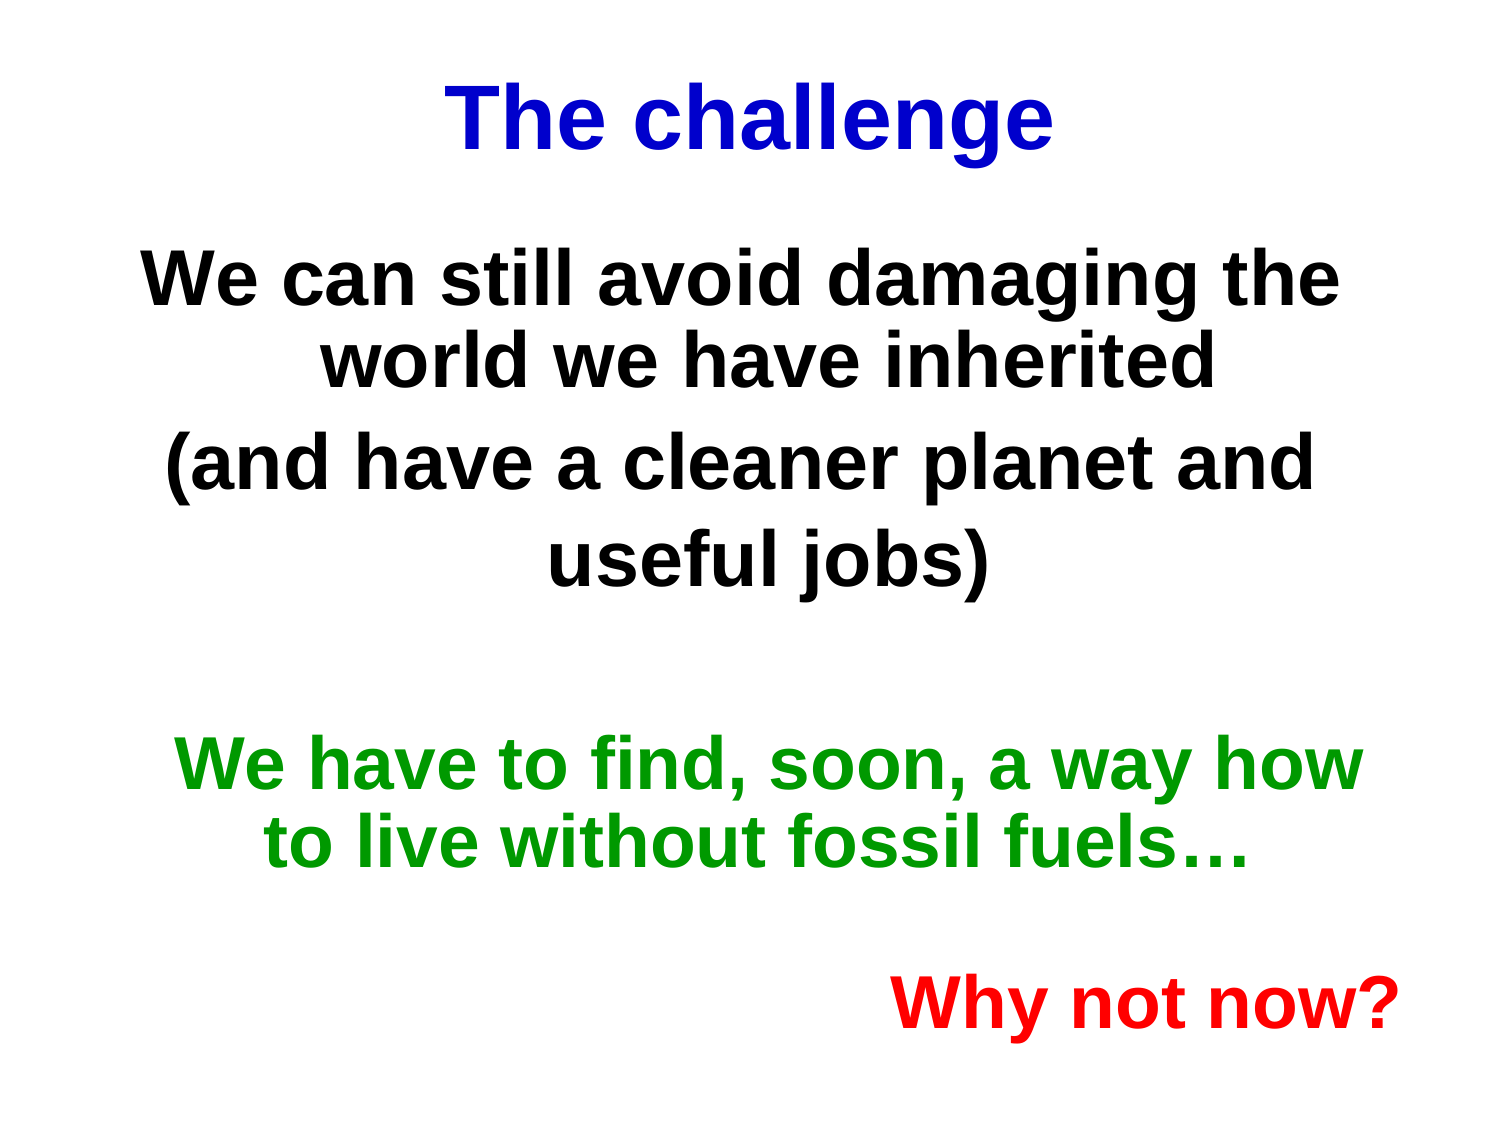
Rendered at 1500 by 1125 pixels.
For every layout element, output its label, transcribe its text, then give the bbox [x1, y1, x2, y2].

list We can still avoid damaging the world we have inherited (and have a cleaner planet and useful jobs)‏ We have to find, soon, a way how to live without fossil fuels… Why not now? [65, 231, 1418, 1125]
title The challenge [75, 45, 1426, 197]
